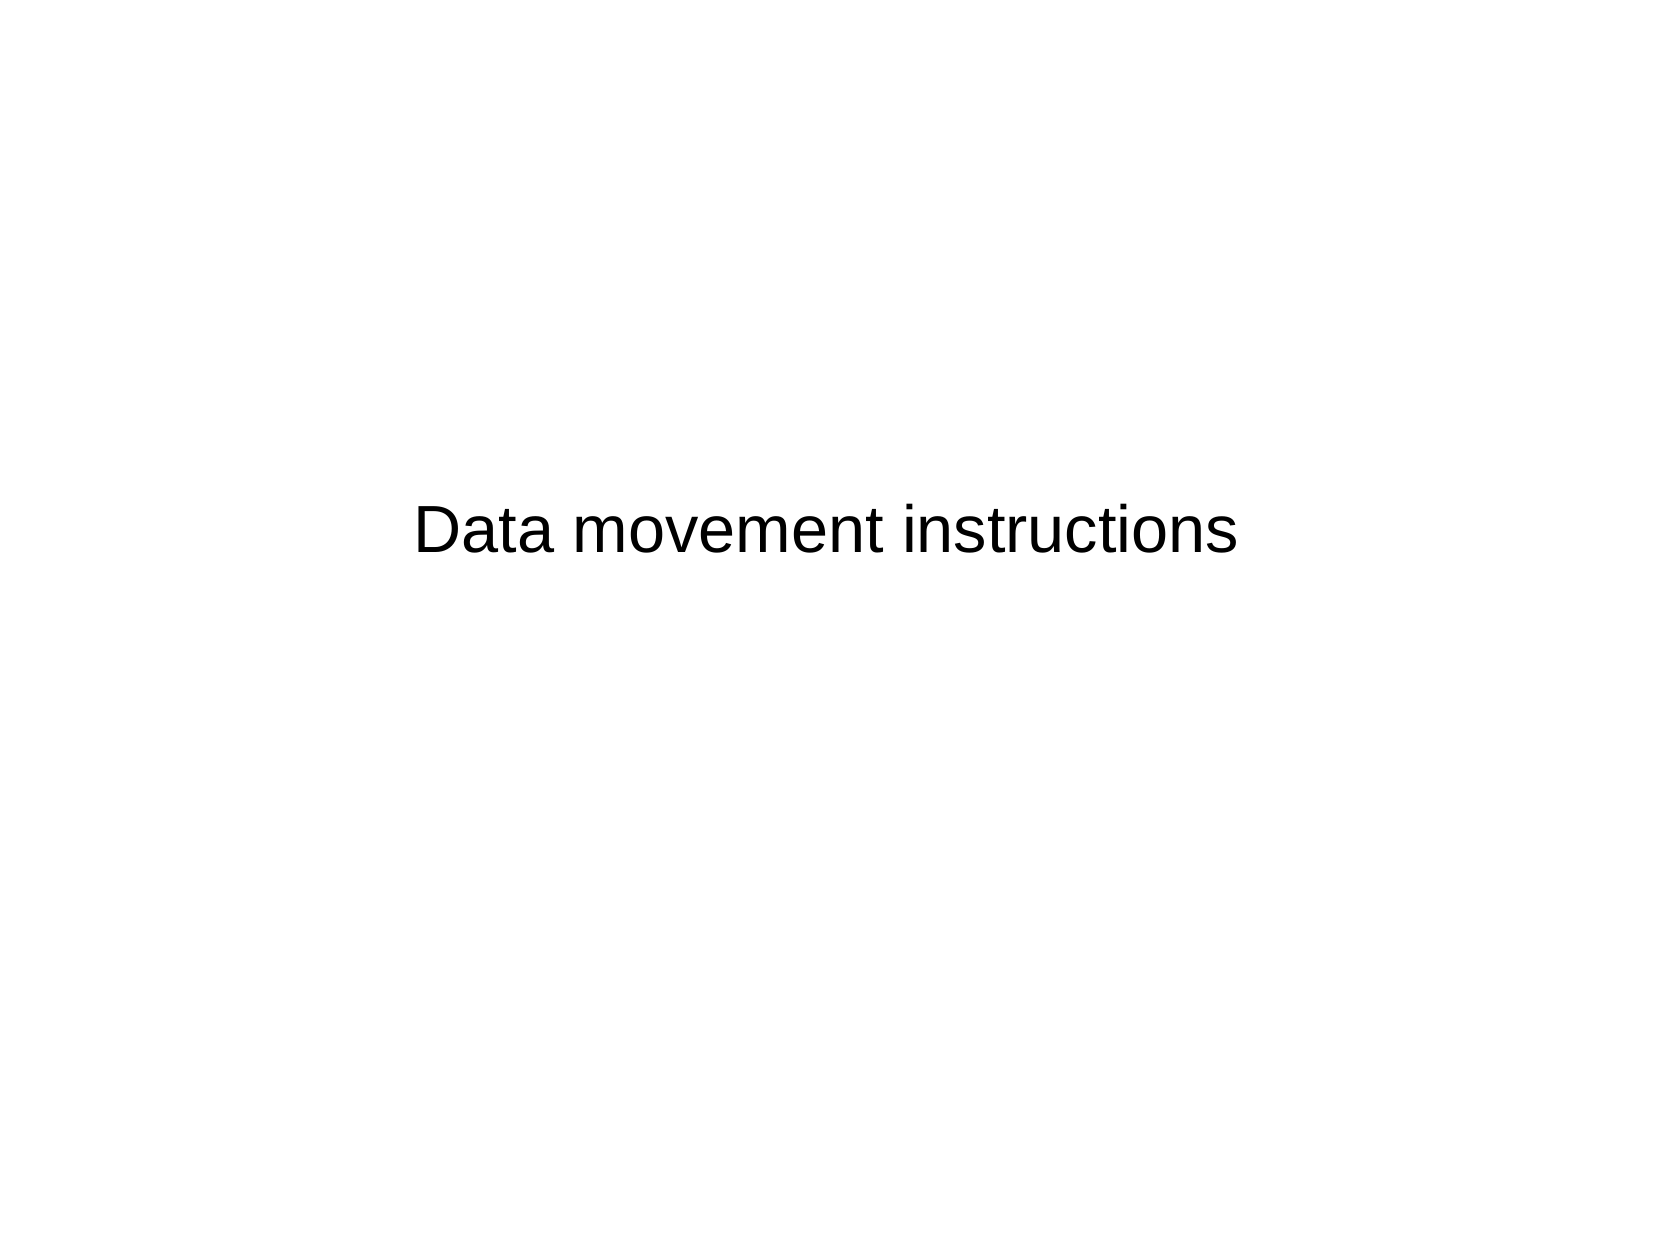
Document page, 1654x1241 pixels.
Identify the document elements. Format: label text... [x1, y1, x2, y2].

subtitle Data movement instructions [82, 49, 1571, 1010]
